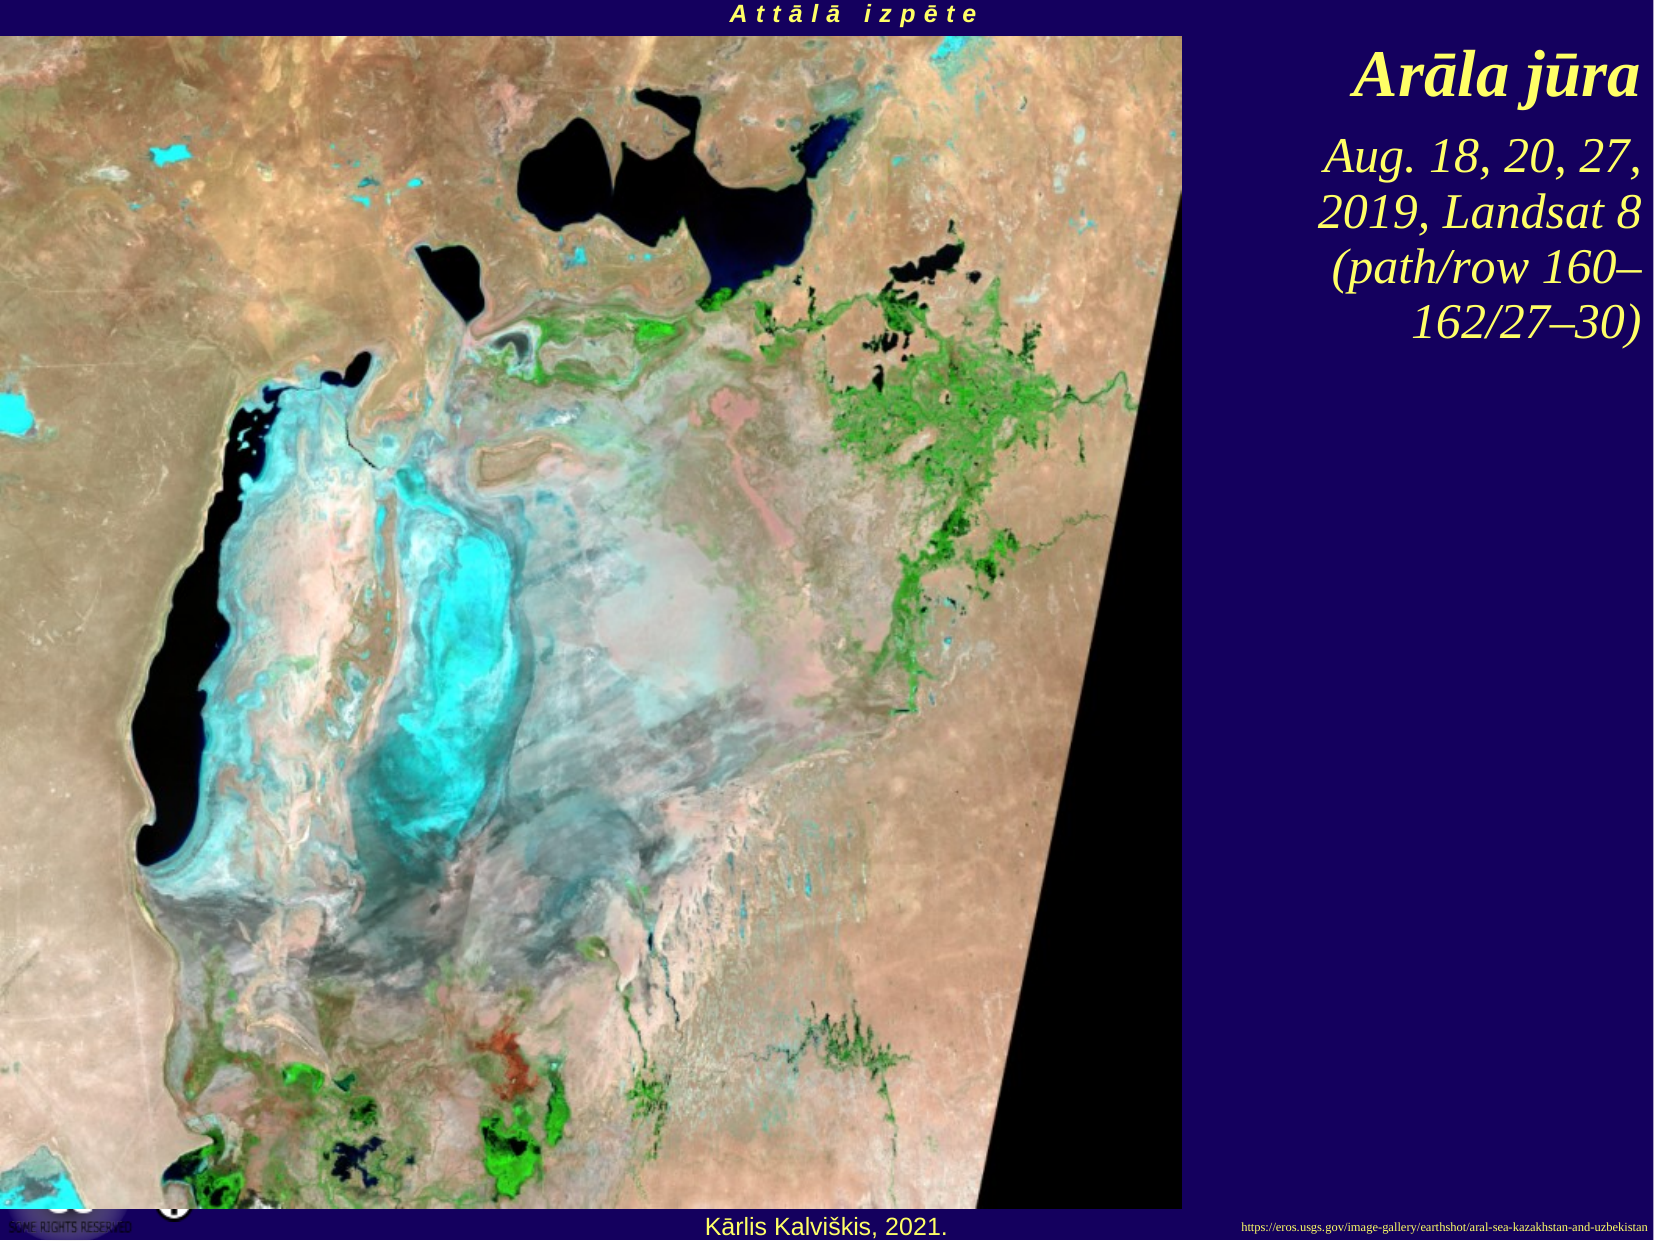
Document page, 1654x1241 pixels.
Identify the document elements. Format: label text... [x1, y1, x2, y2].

text_box Arāla jūra Aug. 18, 20, 27, 2019, Landsat 8 (path/row 160–162/27–30) [1187, 36, 1654, 350]
picture [0, 36, 1182, 1241]
text_box https://eros.usgs.gov/image-gallery/earthshot/aral-sea-kazakhstan-and-uzbekistan [1235, 1214, 1654, 1241]
